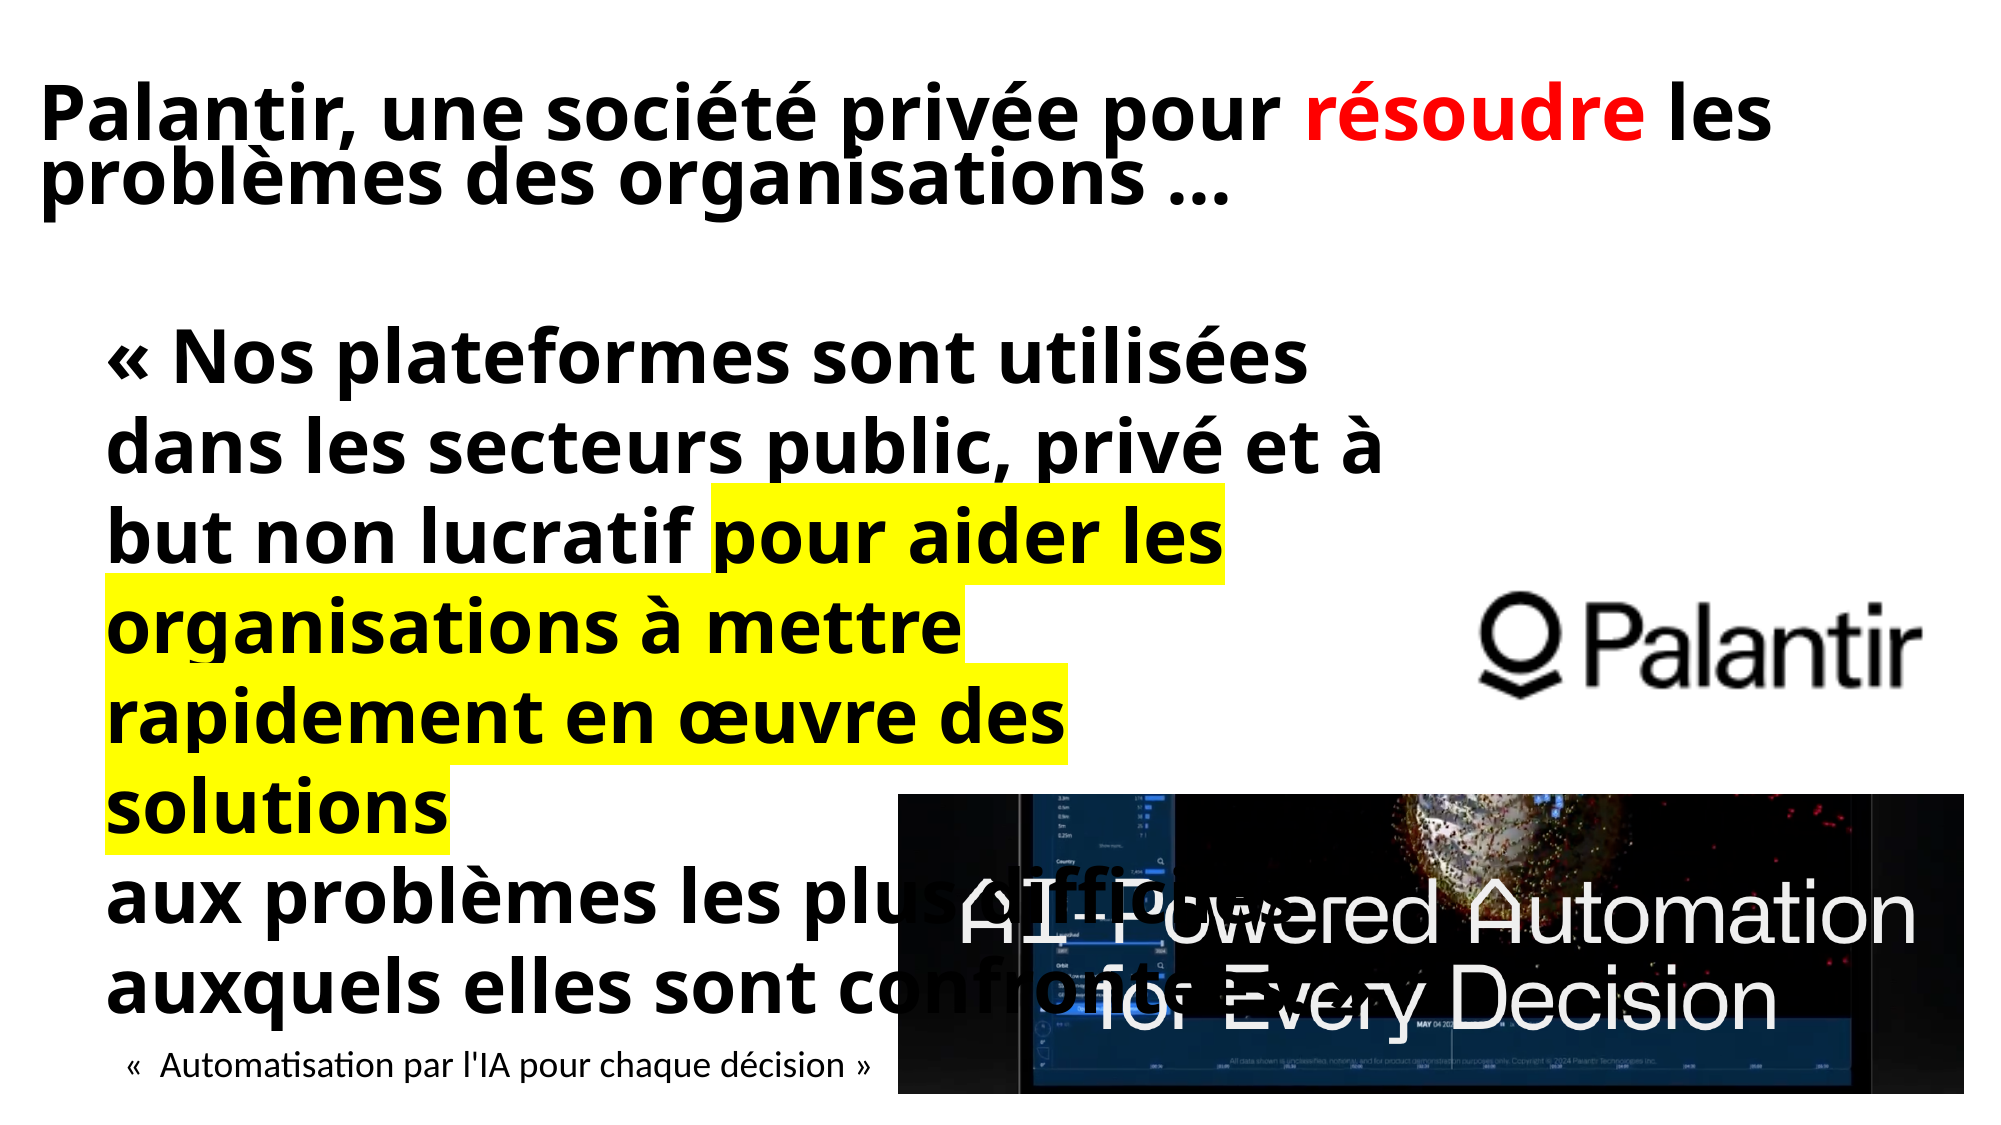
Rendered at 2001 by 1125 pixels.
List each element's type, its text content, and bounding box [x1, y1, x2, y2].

picture [1431, 549, 1974, 776]
picture [898, 980, 908, 1005]
picture [898, 794, 1964, 1094]
text_box Palantir, une société privée pour résoudre les problèmes des organisations … [23, 44, 2000, 262]
text_box « Automatisation par l'IA pour chaque décision » [108, 1032, 1148, 1094]
text_box « Nos plateformes sont utilisées dans les secteurs public, privé et à but non lucratif pour aider les organisations à mettre rapidement en œuvre des solutions aux problèmes les plus difficiles auxquels elles sont confrontées. » [90, 300, 1432, 862]
